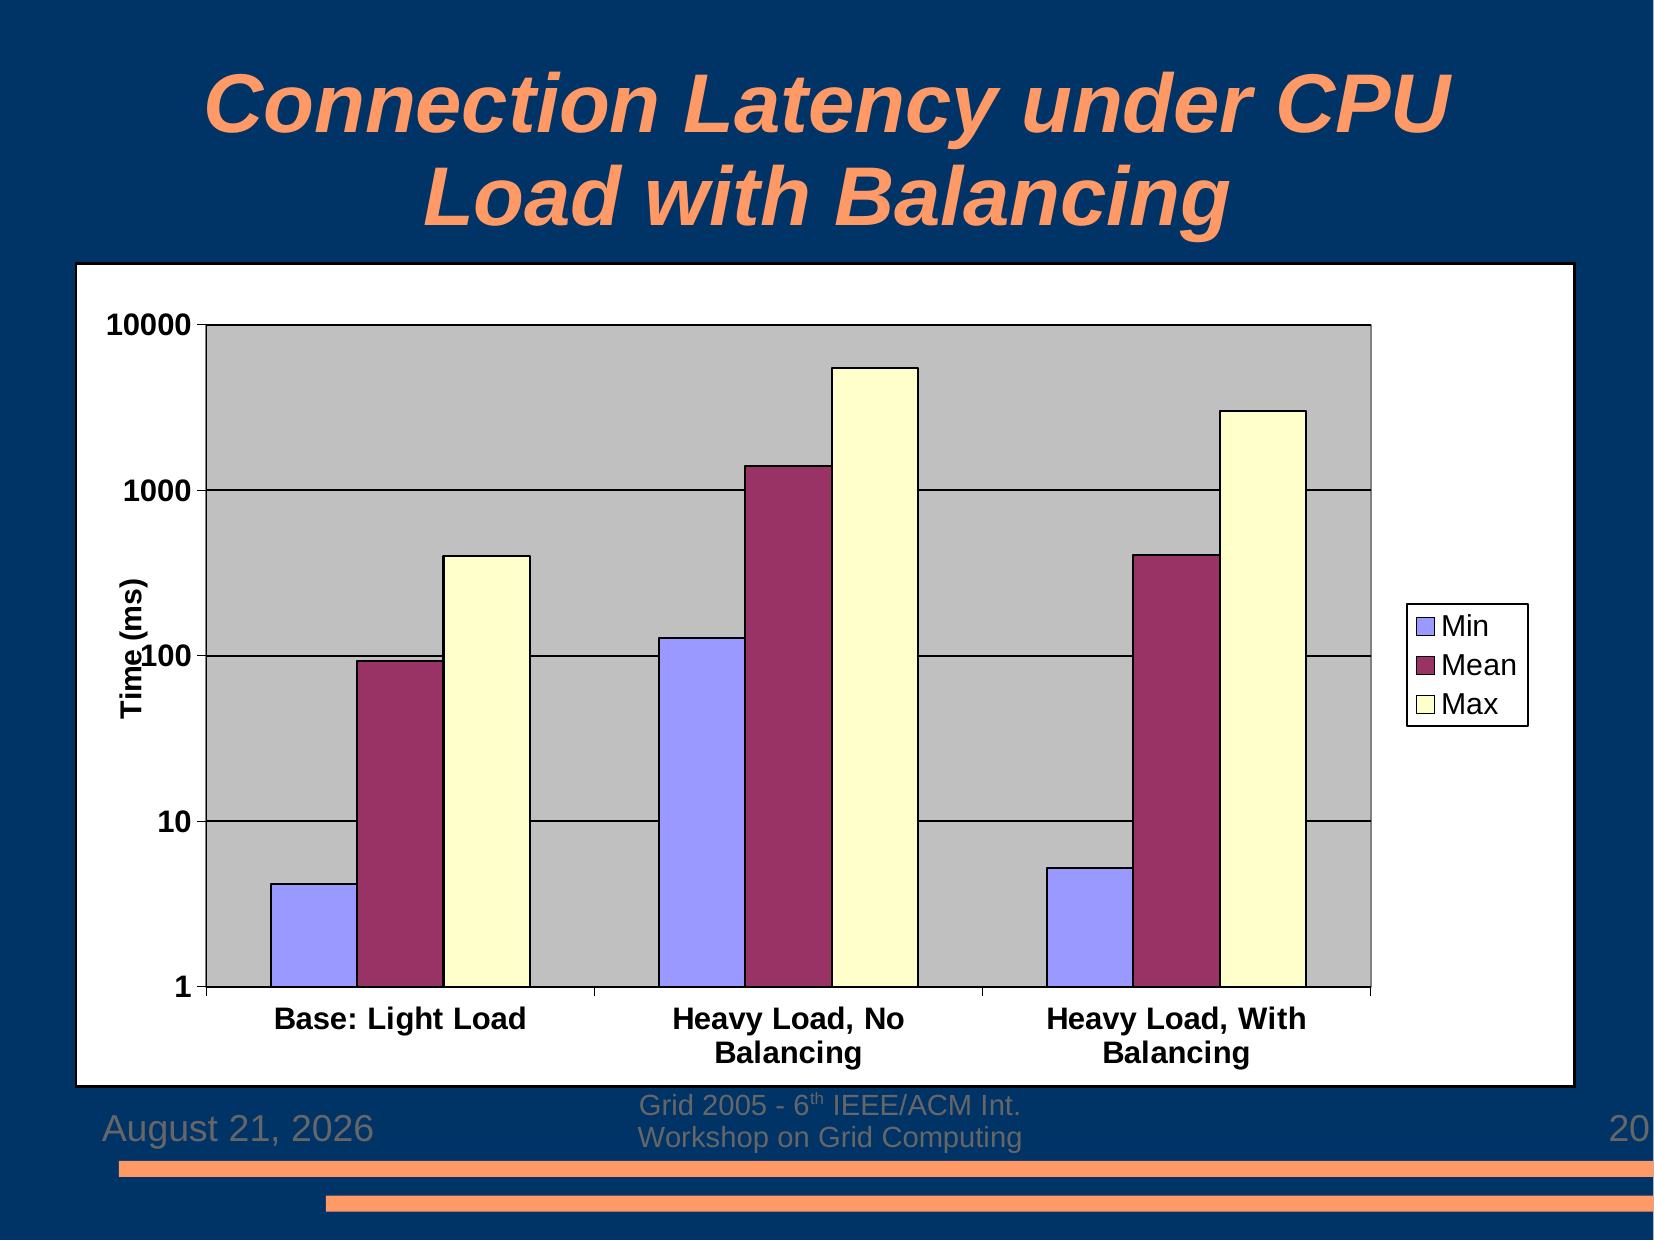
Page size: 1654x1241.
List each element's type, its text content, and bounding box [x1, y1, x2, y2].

title Connection Latency under CPU Load with Balancing [121, 46, 1534, 254]
chart [75, 262, 1576, 1088]
